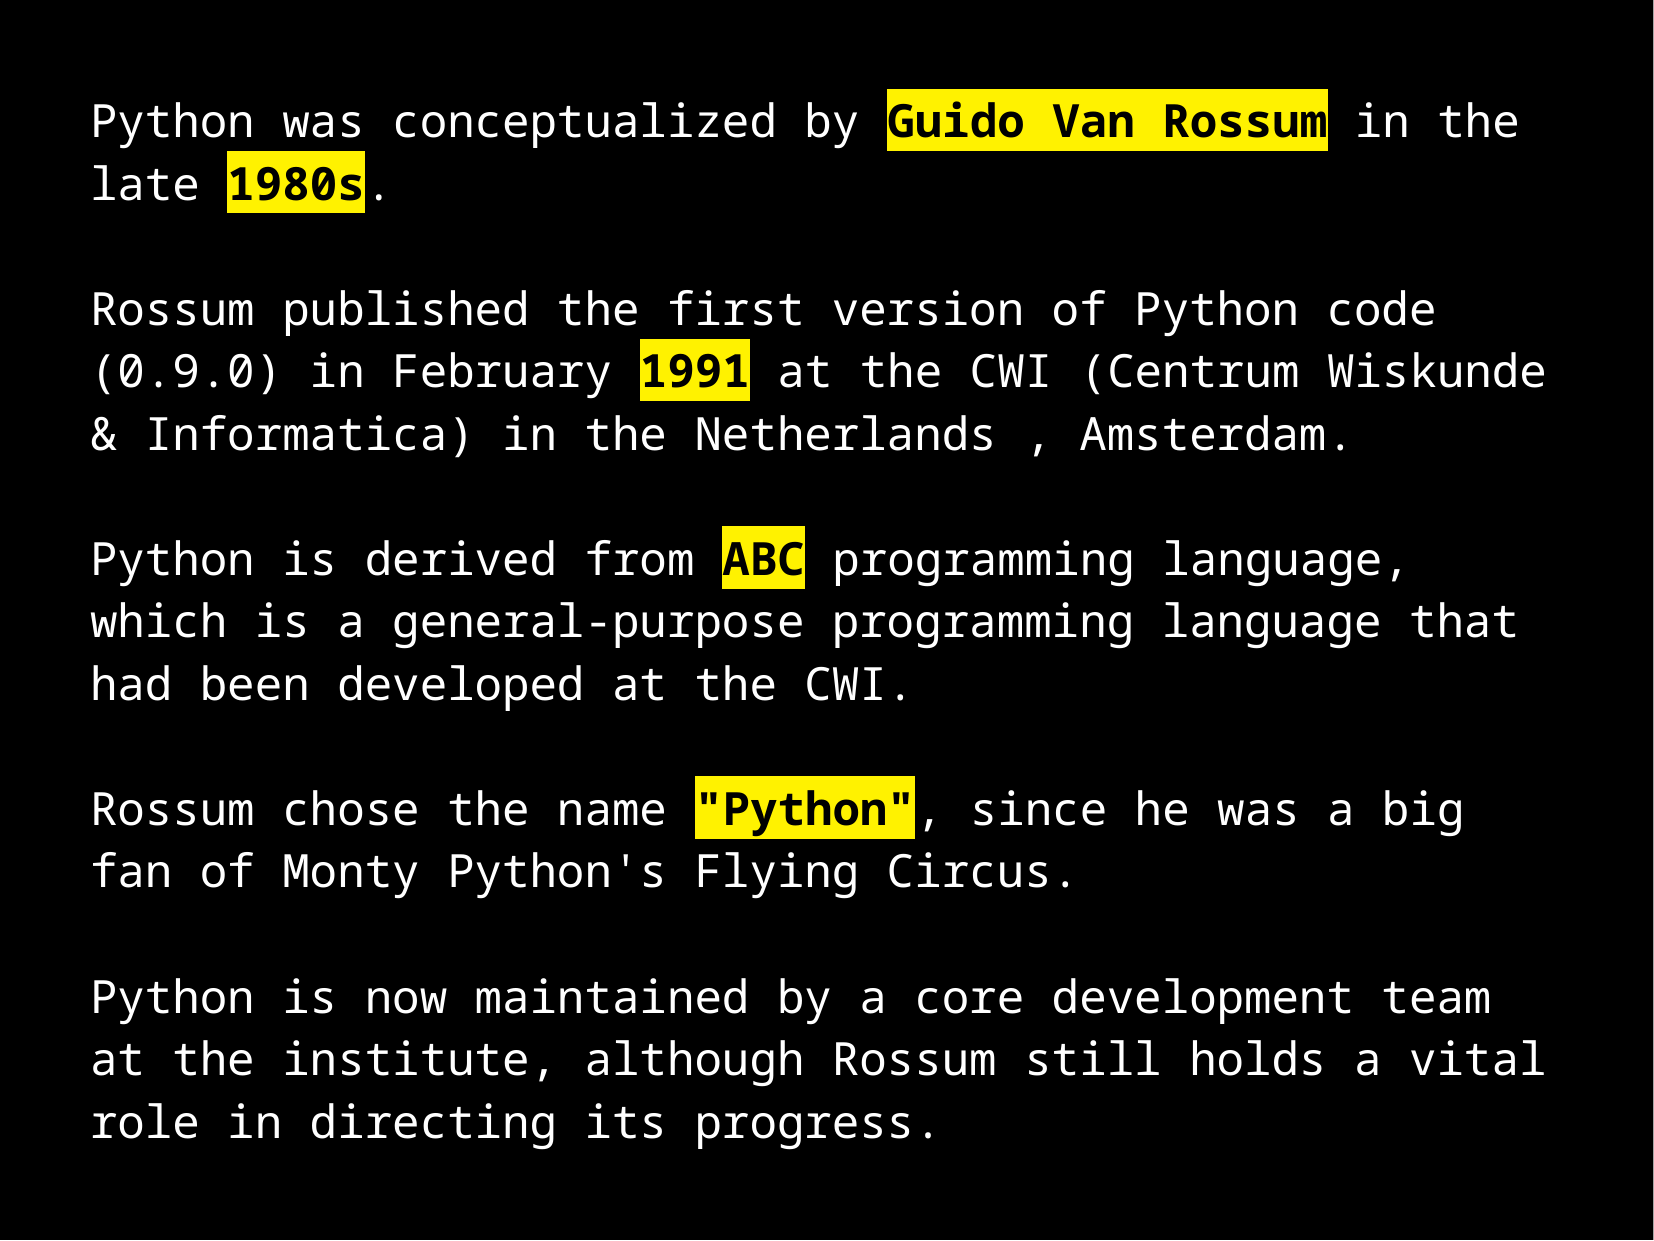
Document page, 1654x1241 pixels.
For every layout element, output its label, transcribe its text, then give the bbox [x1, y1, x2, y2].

text_box Python was conceptualized by Guido Van Rossum in the late 1980s. Rossum published the first version of Python code (0.9.0) in February 1991 at the CWI (Centrum Wiskunde & Informatica) in the Netherlands , Amsterdam. Python is derived from ABC programming language, which is a general-purpose programming language that had been developed at the CWI. Rossum chose the name "Python", since he was a big fan of Monty Python's Flying Circus. Python is now maintained by a core development team at the institute, although Rossum still holds a vital role in directing its progress. [75, 246, 1579, 994]
